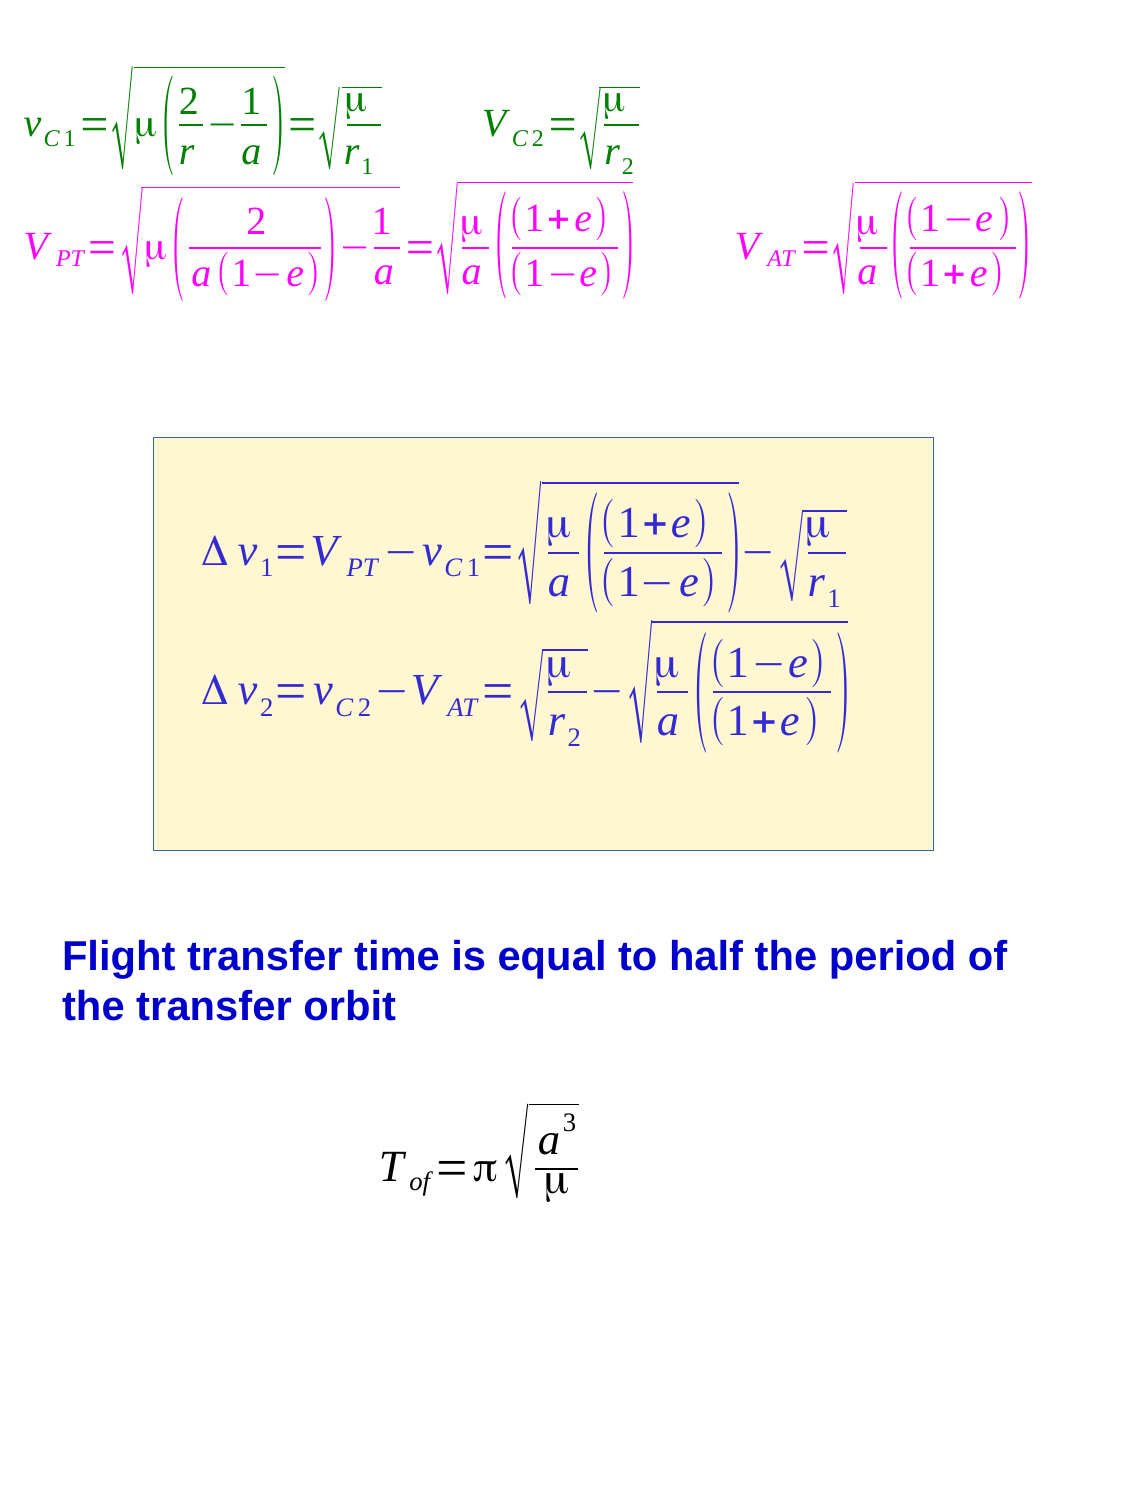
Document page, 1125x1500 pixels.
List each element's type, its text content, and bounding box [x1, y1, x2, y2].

chart [13, 64, 1043, 304]
text_box [153, 437, 934, 851]
chart [367, 1101, 591, 1205]
text_box Flight transfer time is equal to half the period of the transfer orbit [47, 921, 1028, 1037]
